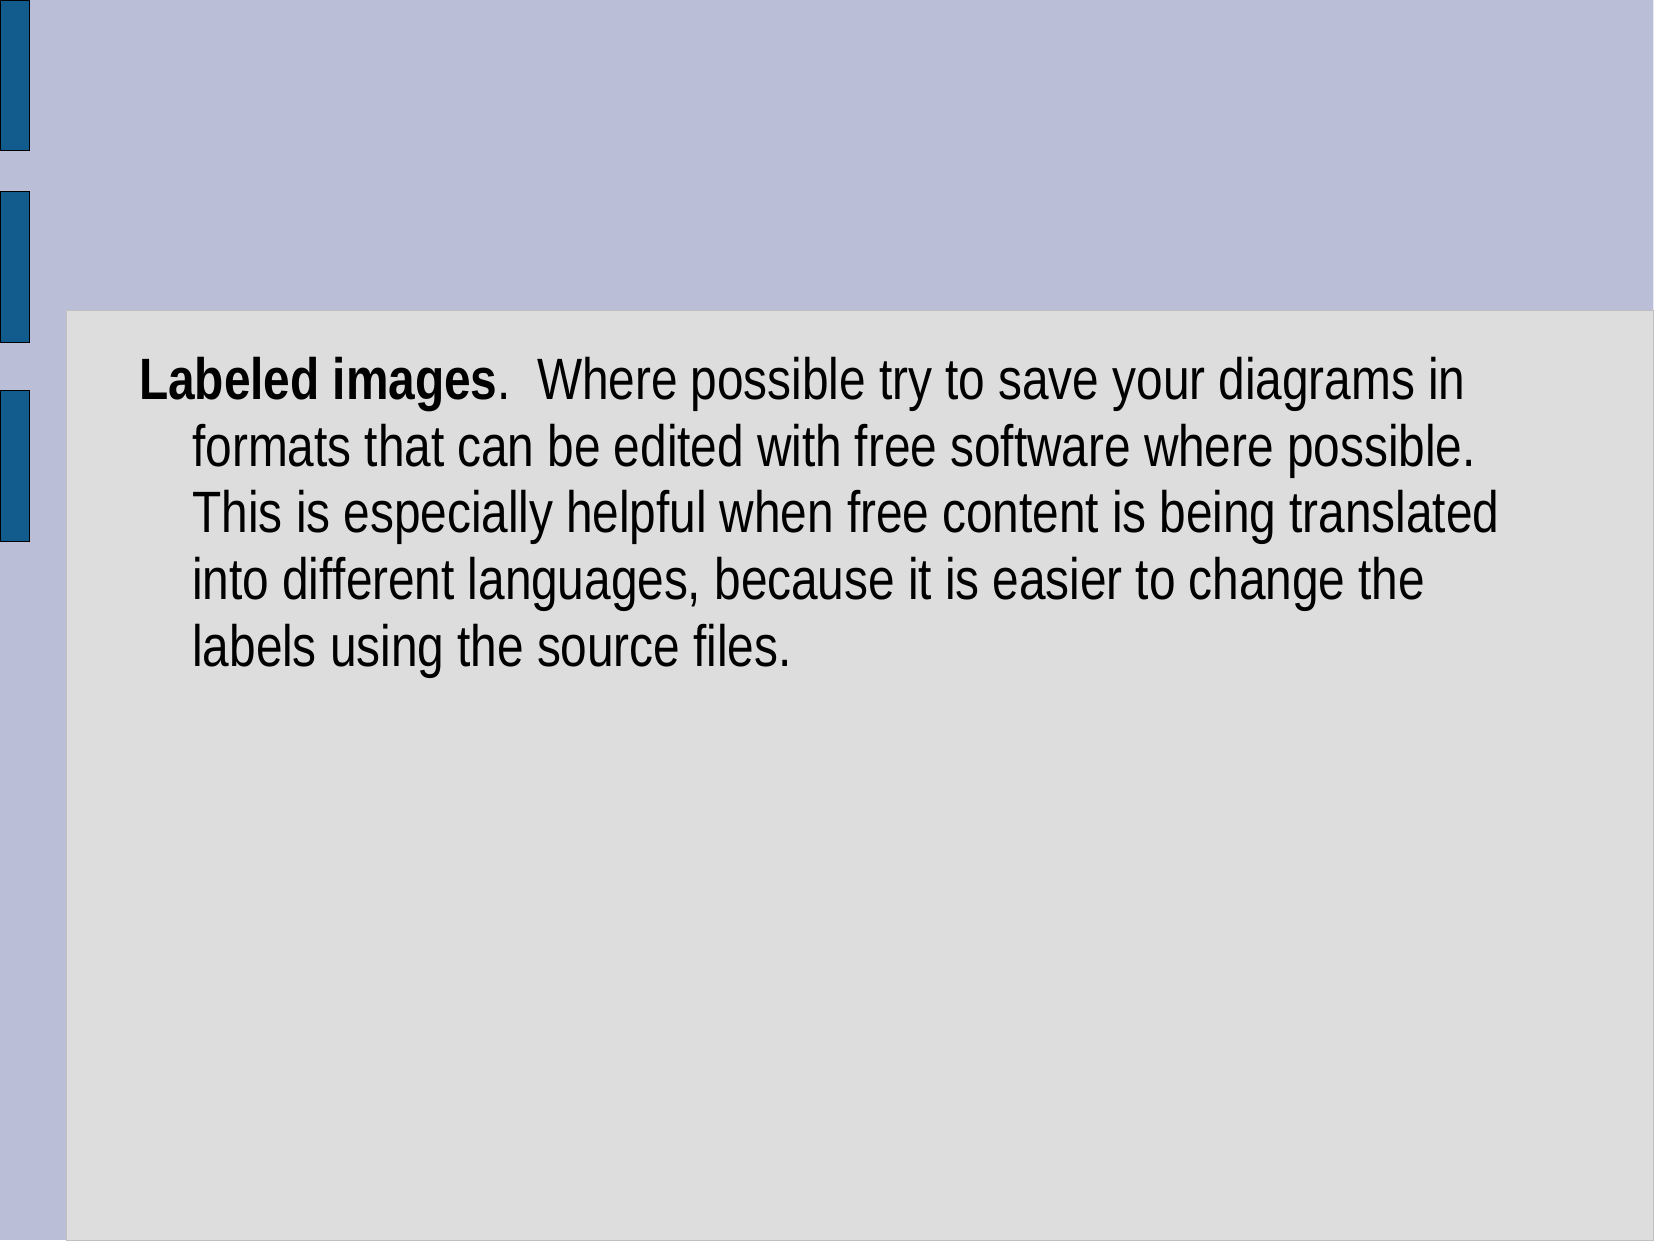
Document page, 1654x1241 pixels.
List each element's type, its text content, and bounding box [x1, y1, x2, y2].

list Labeled images. Where possible try to save your diagrams in formats that can be edited with free software where possible. This is especially helpful when free content is being translated into different languages, because it is easier to change the labels using the source files. [121, 344, 1534, 1127]
